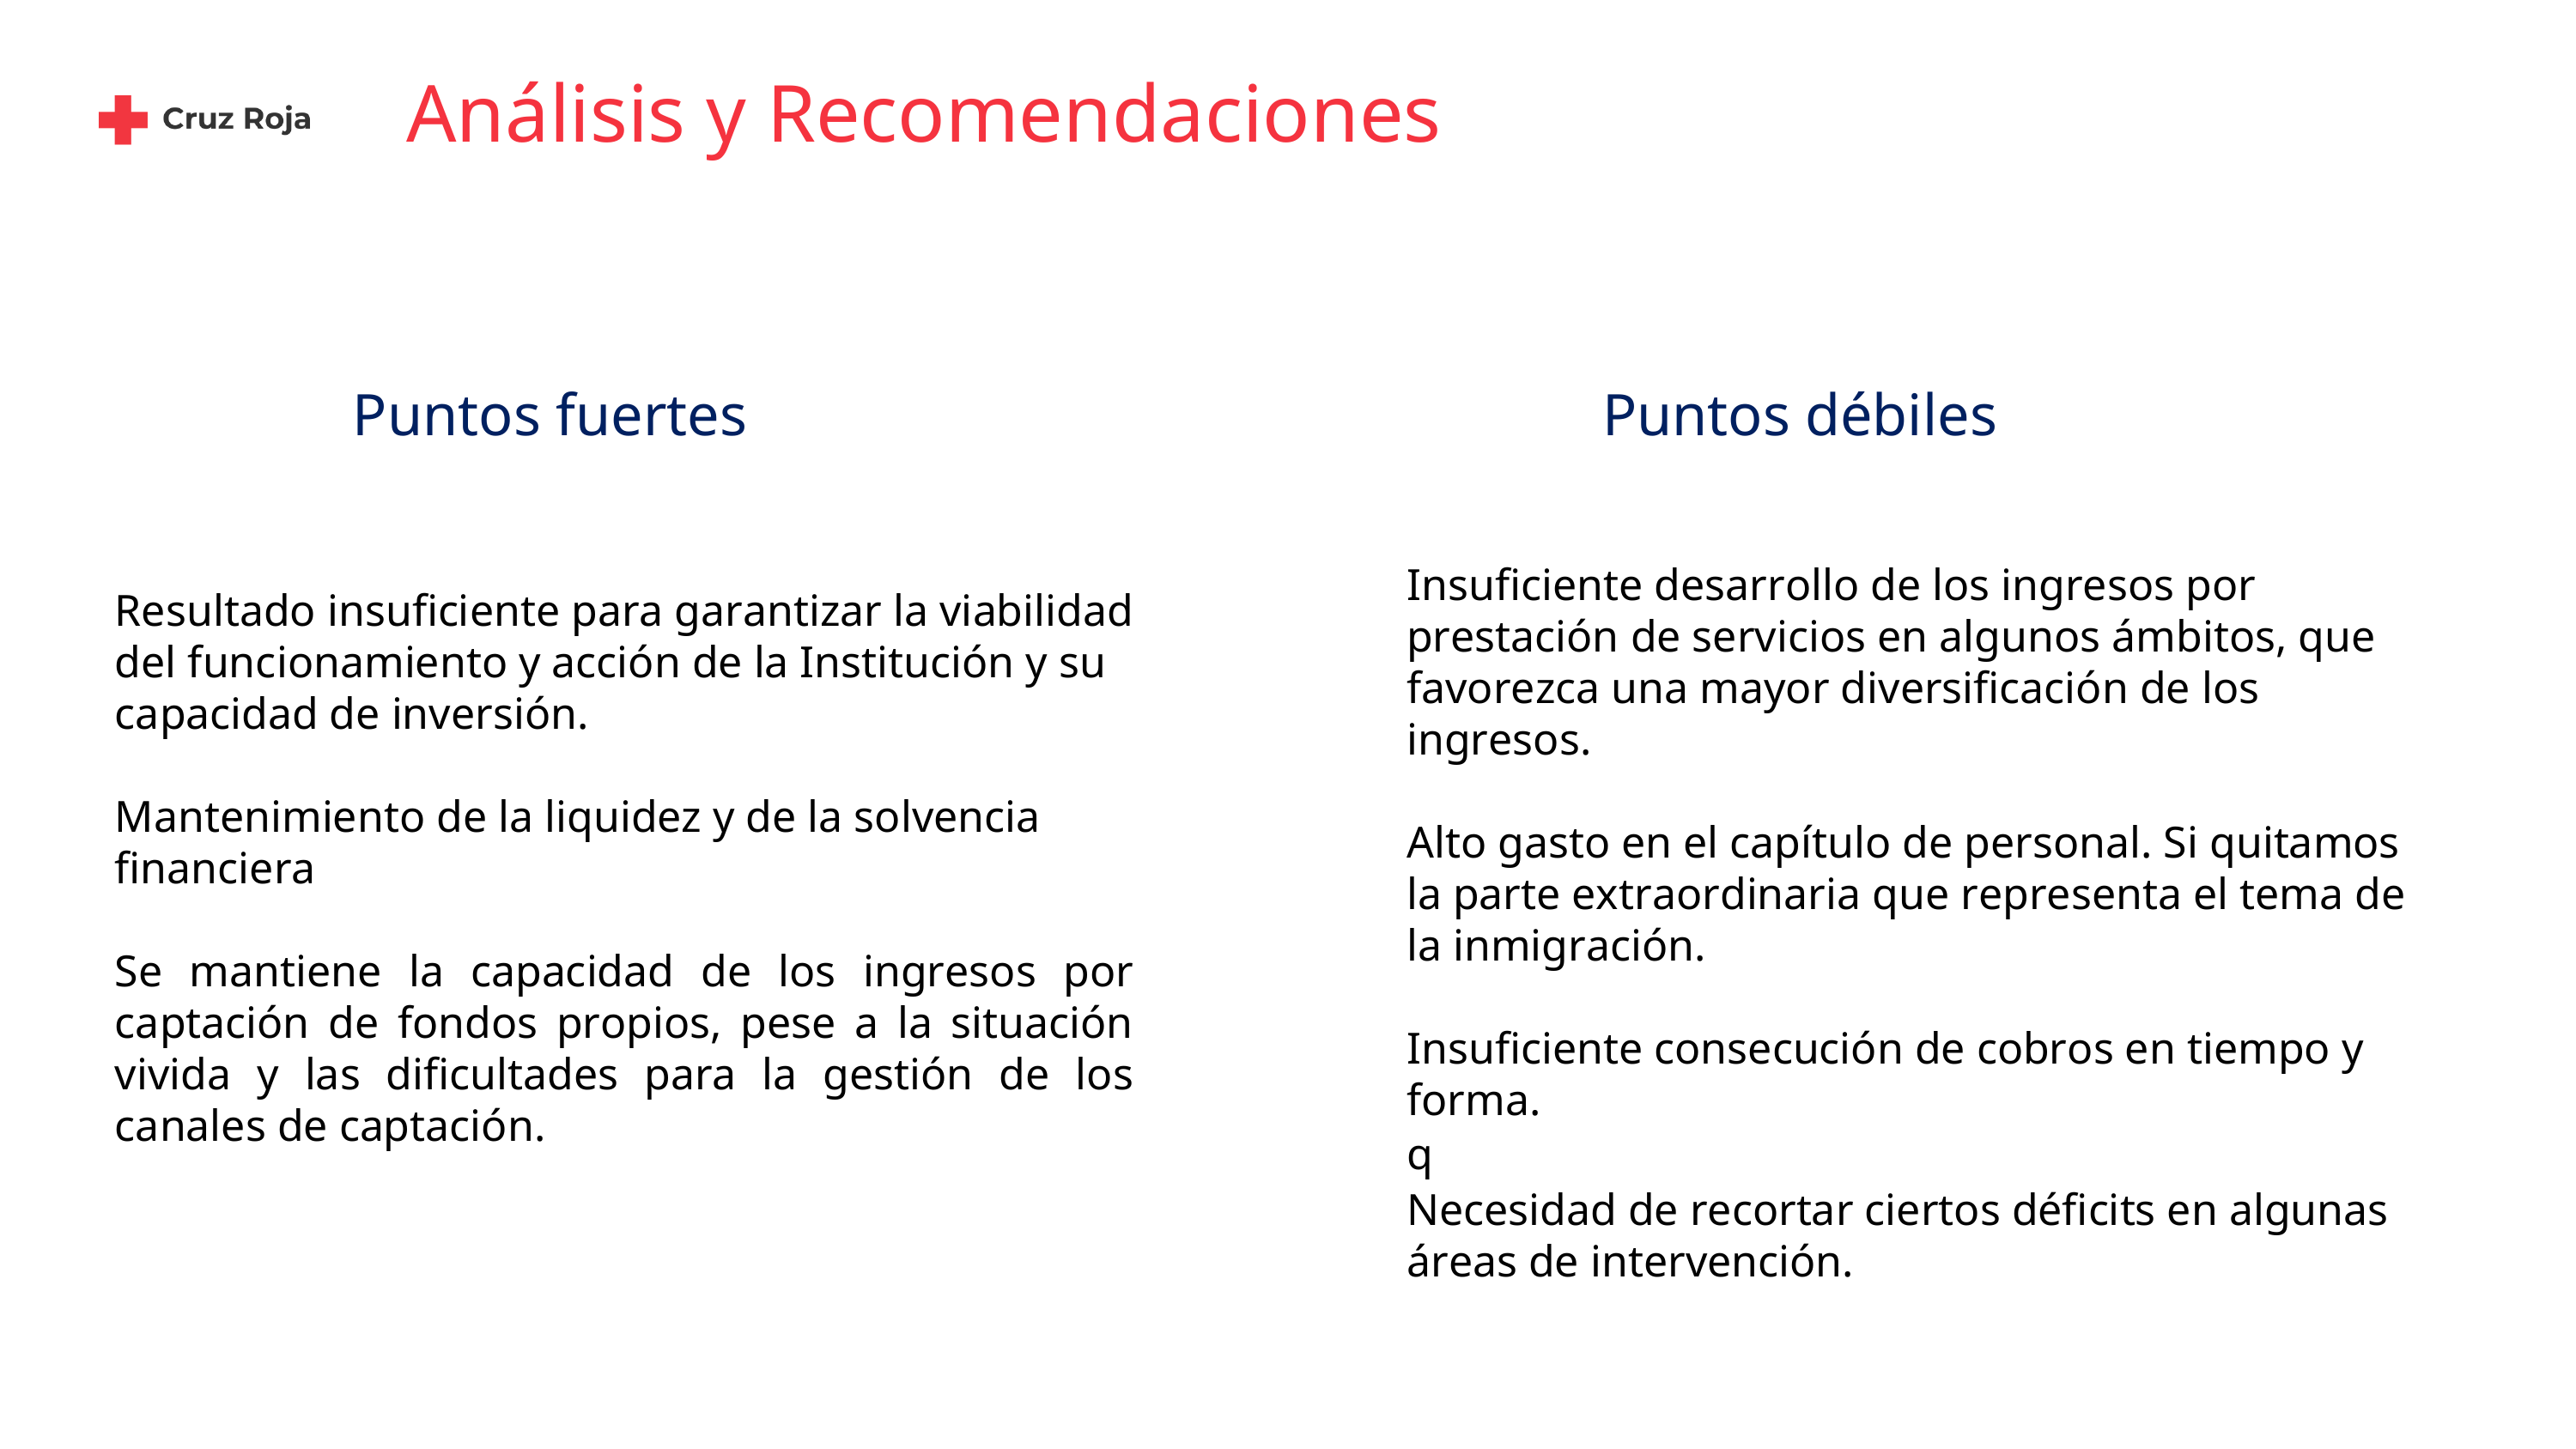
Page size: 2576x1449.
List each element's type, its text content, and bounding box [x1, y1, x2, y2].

text_box Puntos fuertes [346, 372, 807, 455]
text_box Puntos débiles [1595, 372, 2060, 455]
text_box Análisis y Recomendaciones [393, 75, 2501, 165]
text_box Resultado insuficiente para garantizar la viabilidad del funcionamiento y acción de la Institución y su capacidad de inversión. Mantenimiento de la liquidez y de la solvencia financiera Se mantiene la capacidad de los ingresos por captación de fondos propios, pese a la situación vivida y las dificultades para la gestión de los canales de captación. [102, 577, 1168, 1156]
text_box Insuficiente desarrollo de los ingresos por prestación de servicios en algunos ámbitos, que favorezca una mayor diversificación de los ingresos. Alto gasto en el capítulo de personal. Si quitamos la parte extraordinaria que representa el tema de la inmigración. Insuficiente consecución de cobros en tiempo y forma. Necesidad de recortar ciertos déficits en algunas áreas de intervención. [1394, 551, 2421, 1292]
